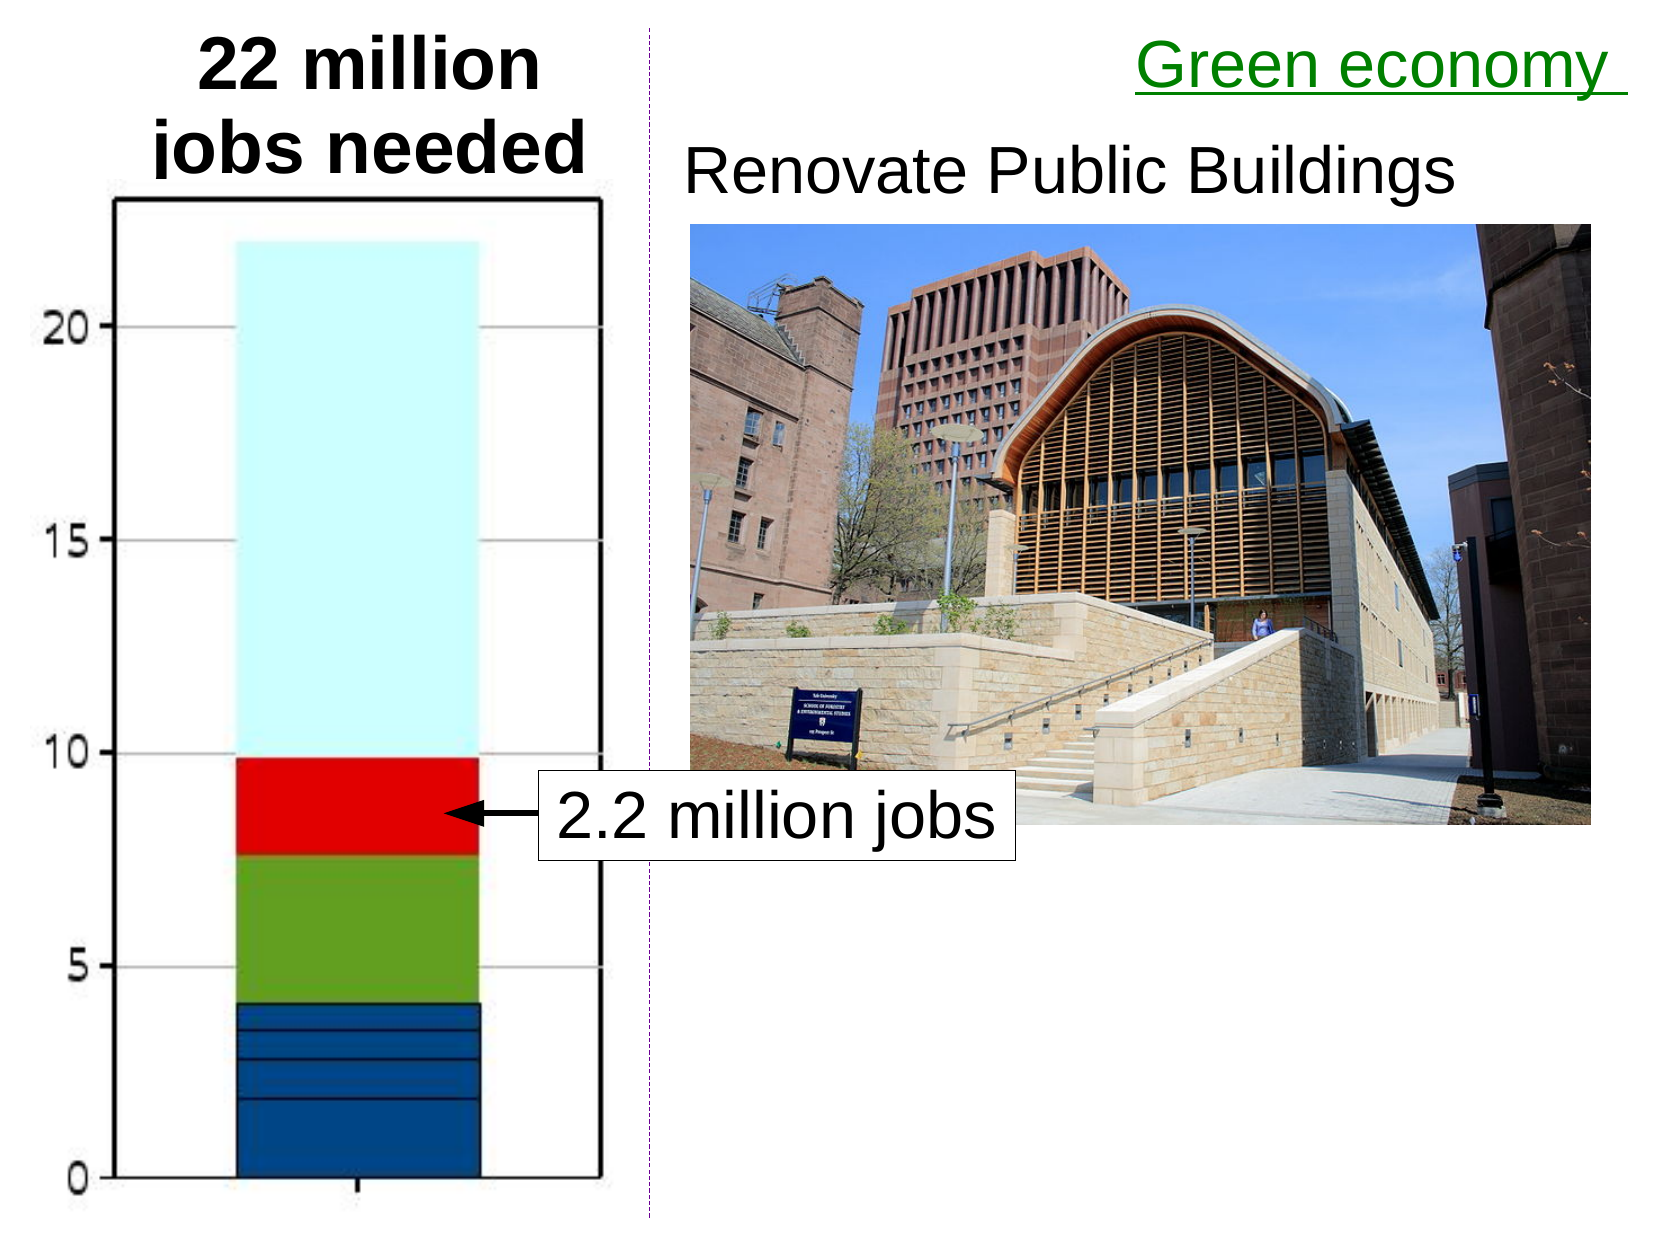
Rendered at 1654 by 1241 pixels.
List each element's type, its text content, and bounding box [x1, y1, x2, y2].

text_box 22 million jobs needed [126, 13, 614, 179]
picture [30, 179, 616, 1231]
text_box Renovate Public Buildings [668, 126, 1596, 216]
text_box Green economy [715, 19, 1643, 110]
picture [690, 224, 1591, 826]
text_box 2.2 million jobs [538, 770, 1016, 861]
